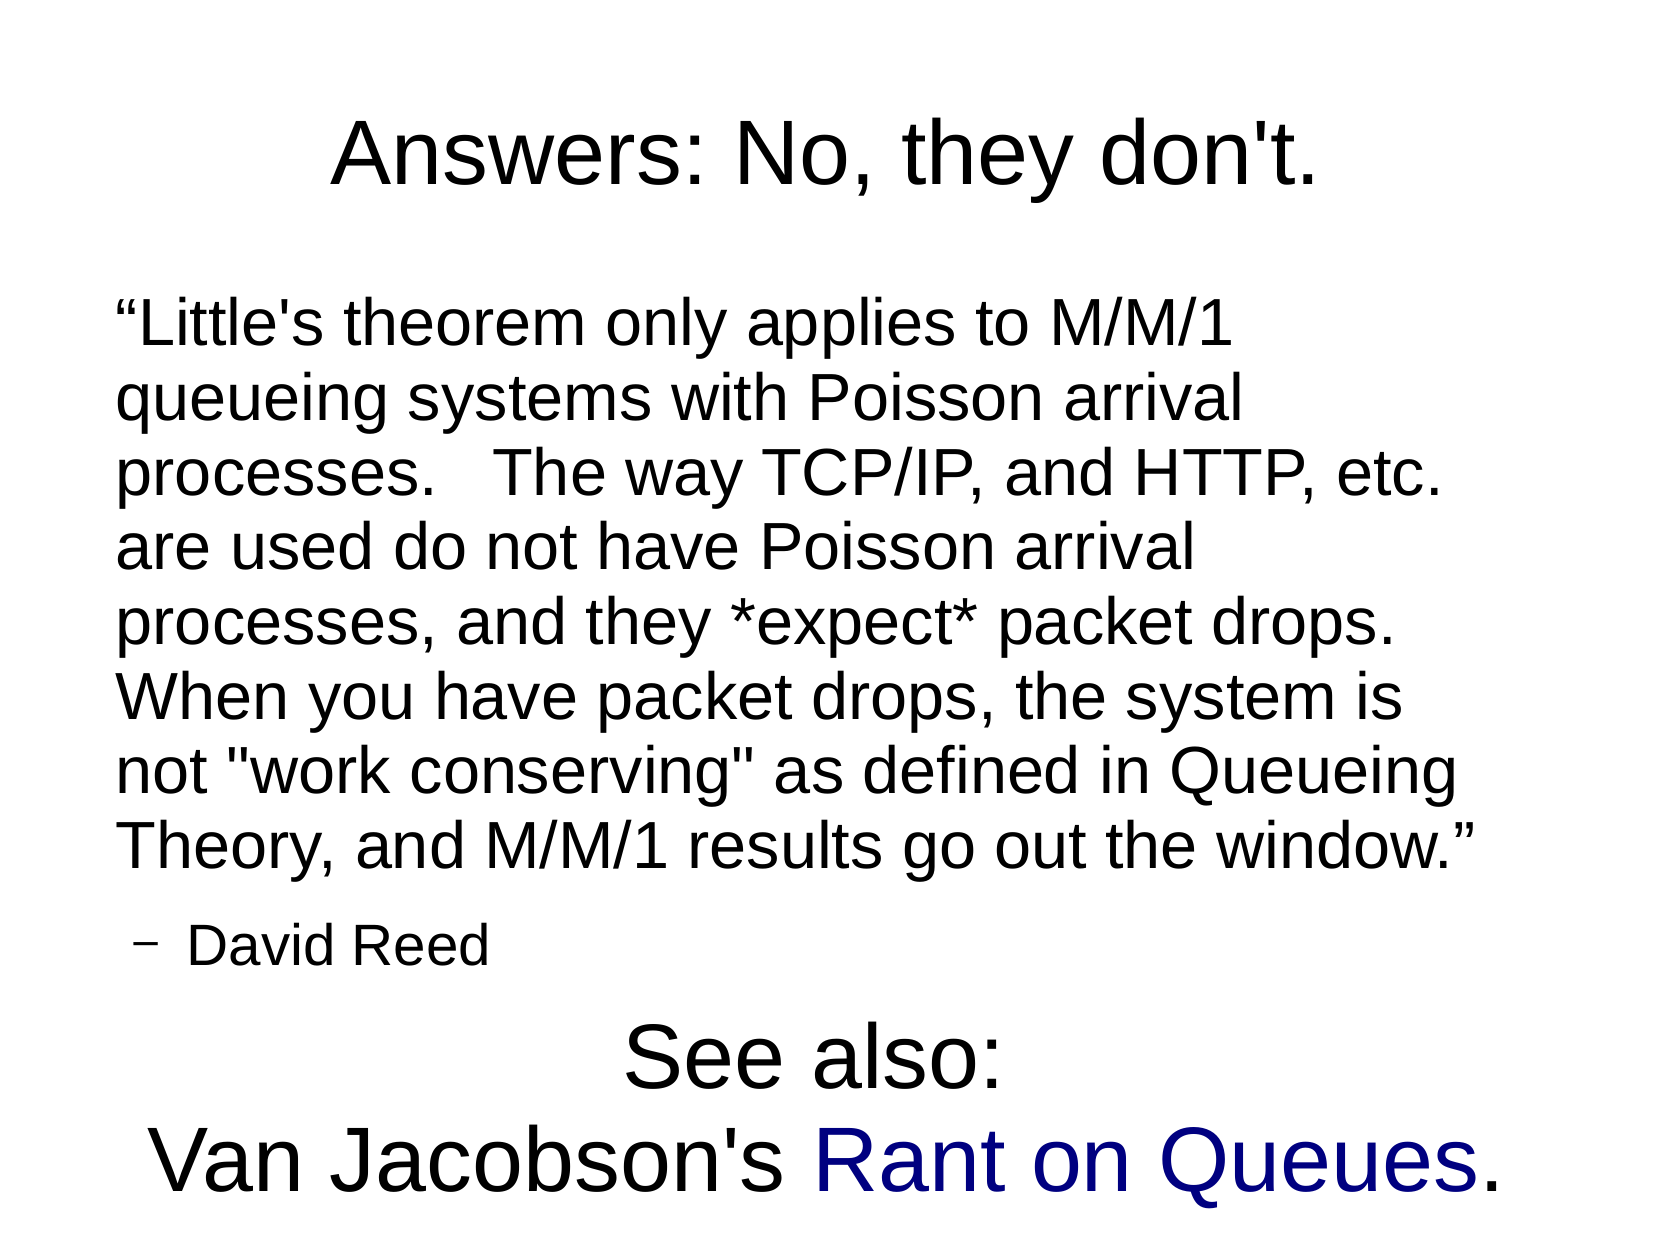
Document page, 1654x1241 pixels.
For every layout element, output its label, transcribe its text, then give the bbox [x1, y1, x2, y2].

list “Little's theorem only applies to M/M/1 queueing systems with Poisson arrival processes. The way TCP/IP, and HTTP, etc. are used do not have Poisson arrival processes, and they *expect* packet drops. When you have packet drops, the system is not "work conserving" as defined in Queueing Theory, and M/M/1 results go out the window.” David Reed [45, 285, 1501, 1005]
title Answers: No, they don't. [82, 49, 1571, 257]
title See also: Van Jacobson's Rant on Queues. [82, 1005, 1571, 1213]
